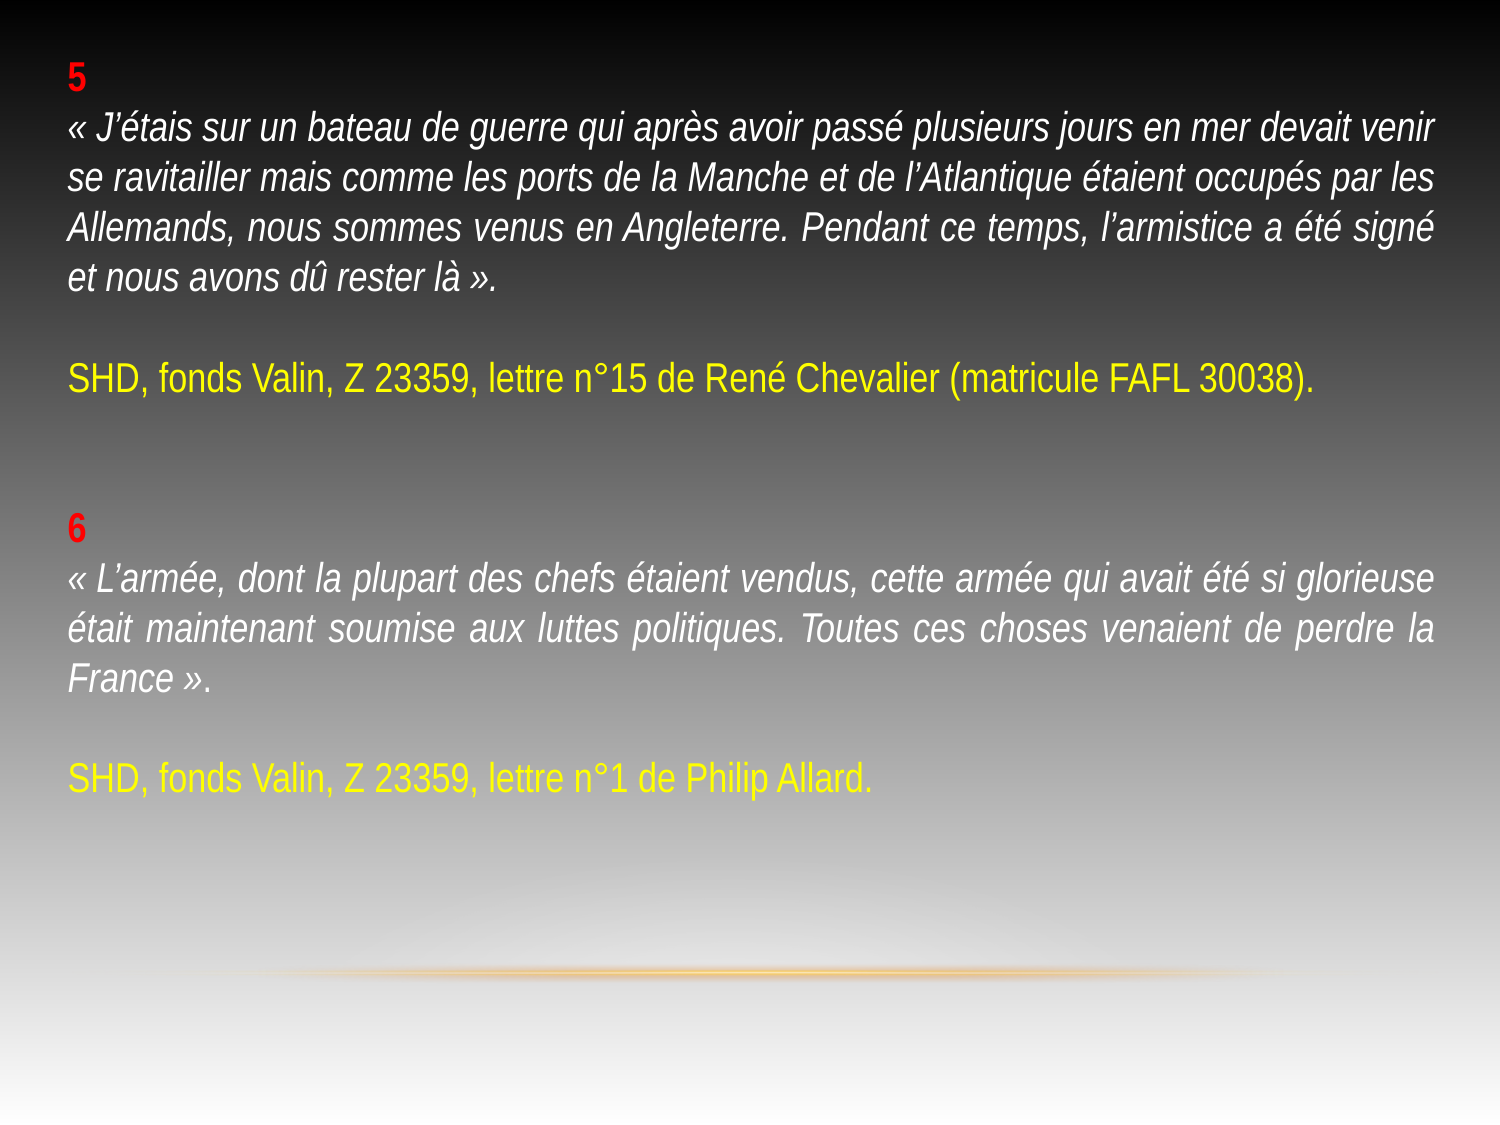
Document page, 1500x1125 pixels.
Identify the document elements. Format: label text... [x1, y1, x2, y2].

text_box 5 « J’étais sur un bateau de guerre qui après avoir passé plusieurs jours en mer devait venir se ravitailler mais comme les ports de la Manche et de l’Atlantique étaient occupés par les Allemands, nous sommes venus en Angleterre. Pendant ce temps, l’armistice a été signé et nous avons dû rester là ». SHD, fonds Valin, Z 23359, lettre n°15 de René Chevalier (matricule FAFL 30038). 6 « L’armée, dont la plupart des chefs étaient vendus, cette armée qui avait été si glorieuse était maintenant soumise aux luttes politiques. Toutes ces choses venaient de perdre la France ». SHD, fonds Valin, Z 23359, lettre n°1 de Philip Allard. [53, 42, 1451, 858]
picture [0, 0, 1500, 1125]
